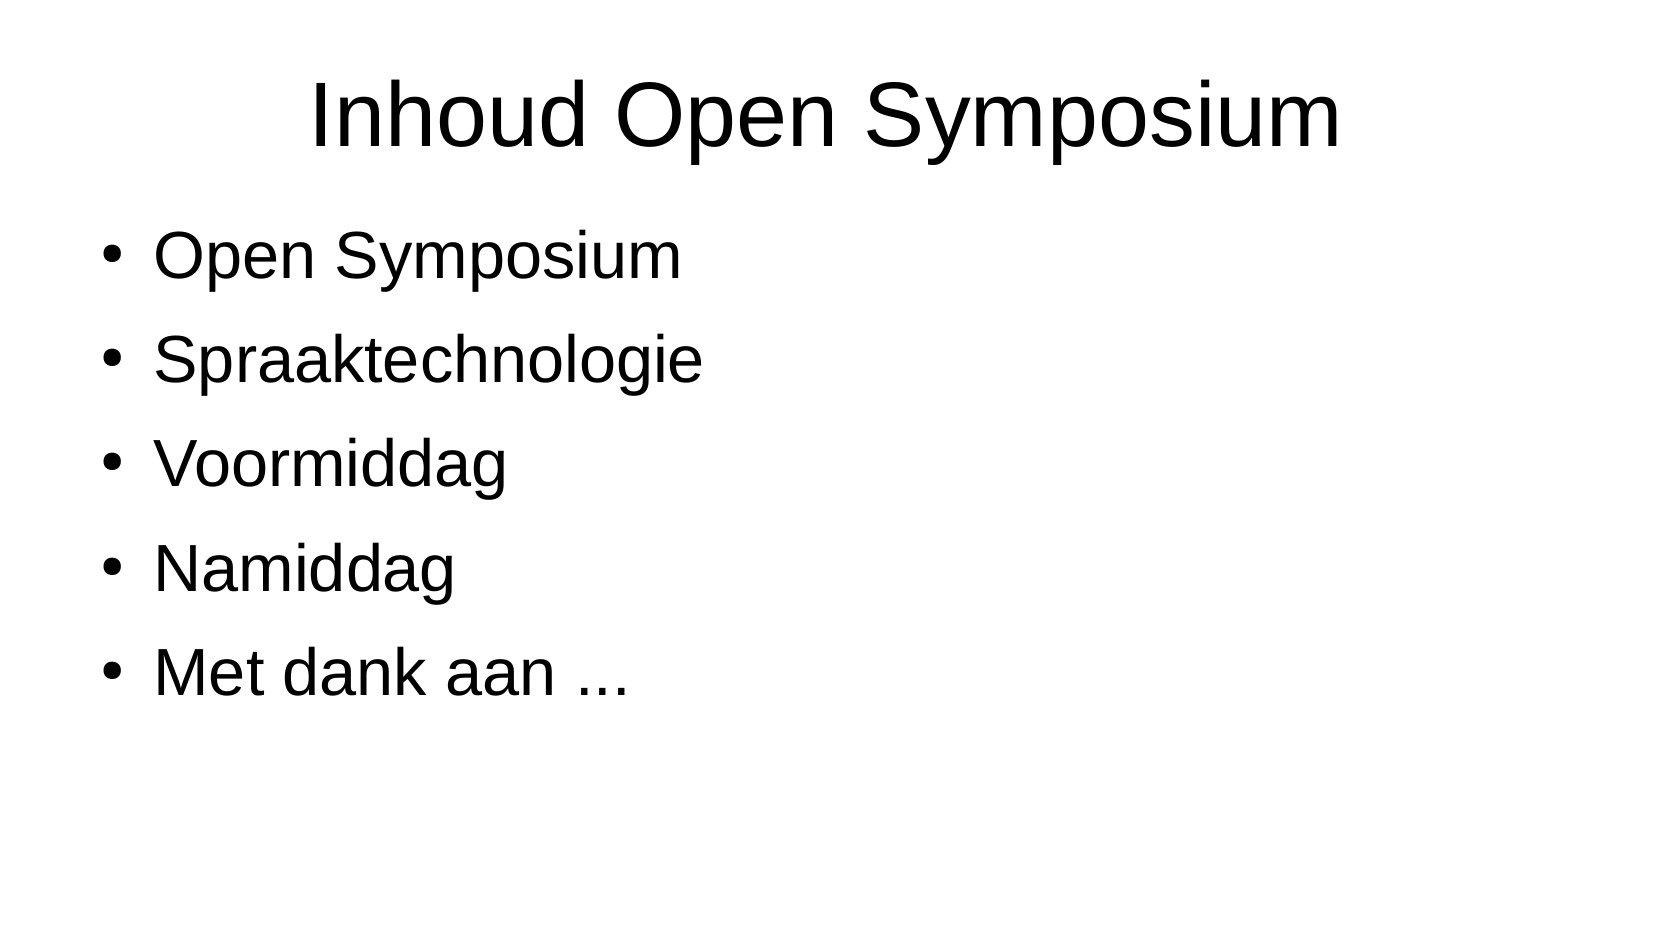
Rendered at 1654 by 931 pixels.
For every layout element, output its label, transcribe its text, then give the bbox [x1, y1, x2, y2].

list Open Symposium Spraaktechnologie Voormiddag Namiddag Met dank aan ... [82, 217, 1571, 758]
title Inhoud Open Symposium [82, 37, 1571, 193]
